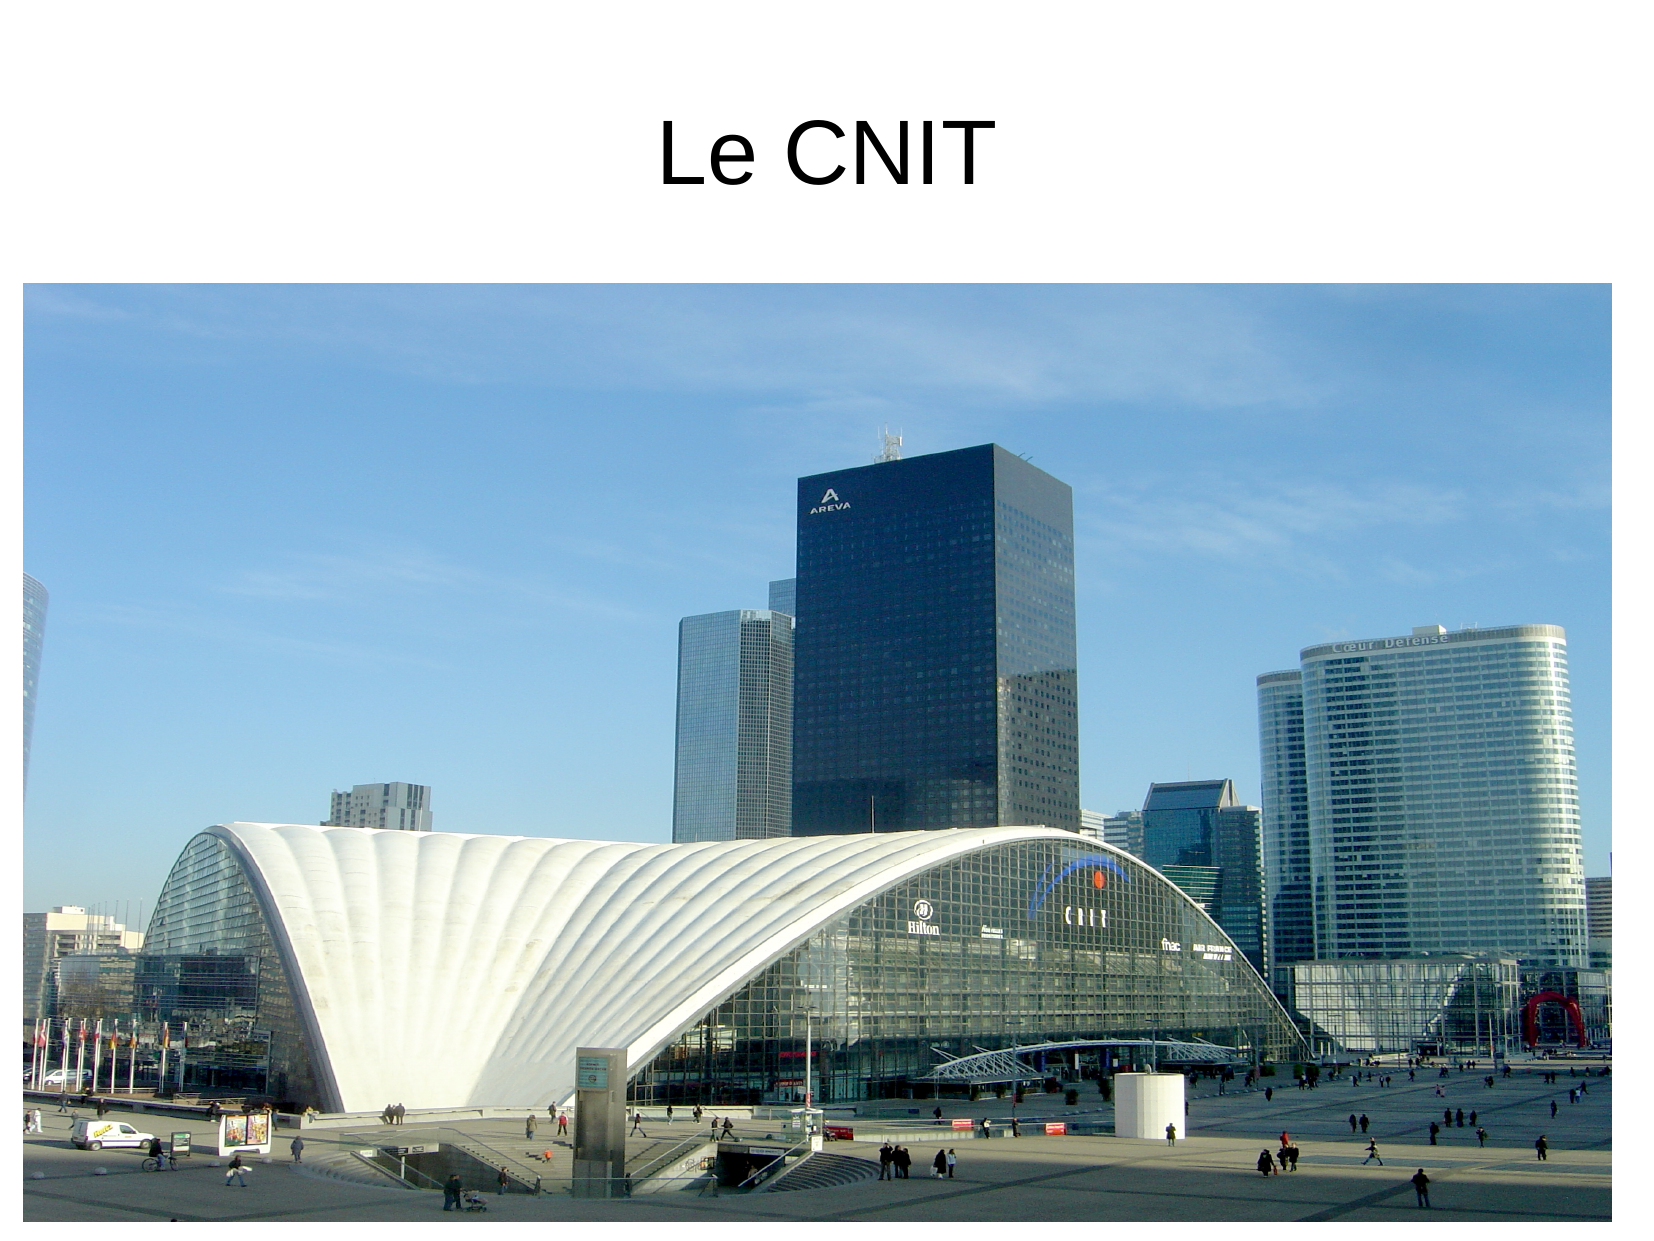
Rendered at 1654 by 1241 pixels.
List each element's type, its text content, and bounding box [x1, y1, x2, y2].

picture [23, 283, 1612, 1222]
title Le CNIT [82, 49, 1571, 257]
